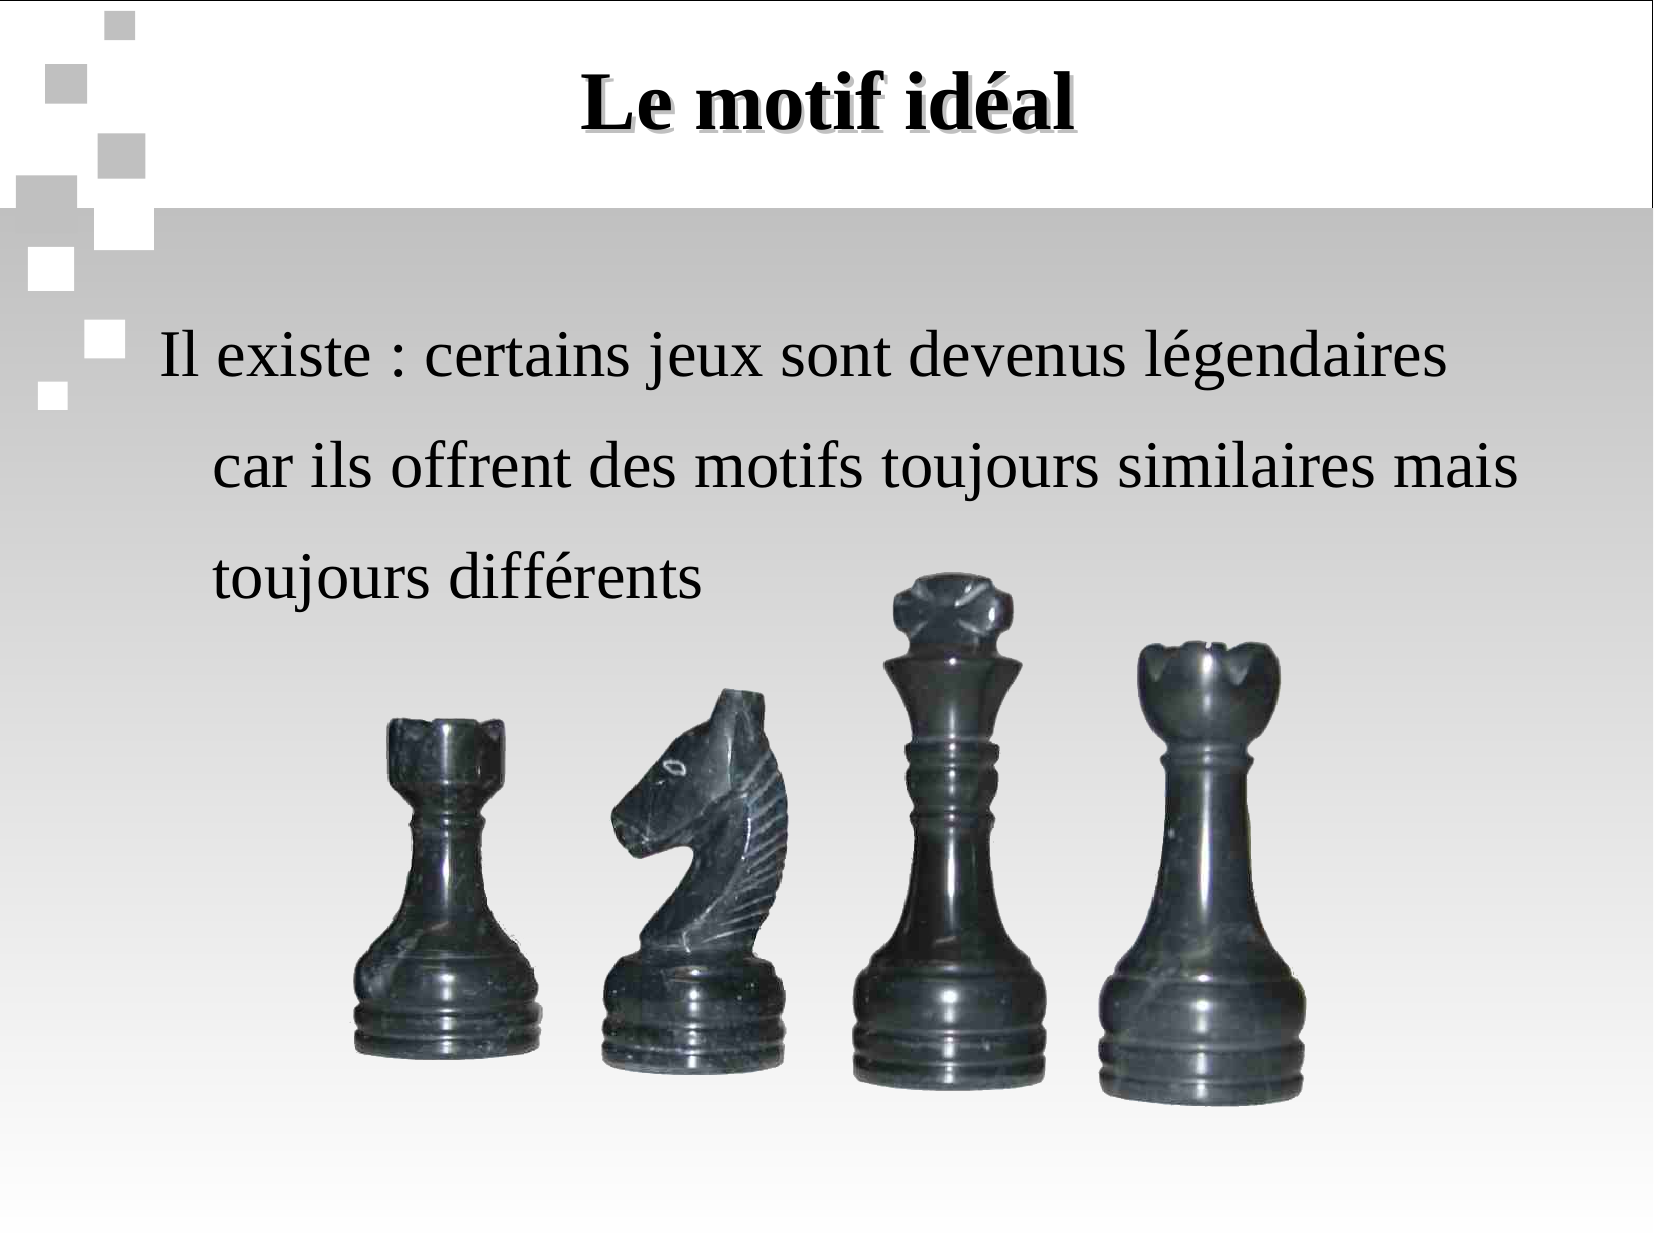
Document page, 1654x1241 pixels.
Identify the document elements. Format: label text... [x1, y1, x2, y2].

title Le motif idéal [90, 0, 1567, 204]
picture [306, 552, 1339, 1162]
list Il existe : certains jeux sont devenus légendaires car ils offrent des motifs toujours similaires mais toujours différents [141, 279, 1532, 1183]
